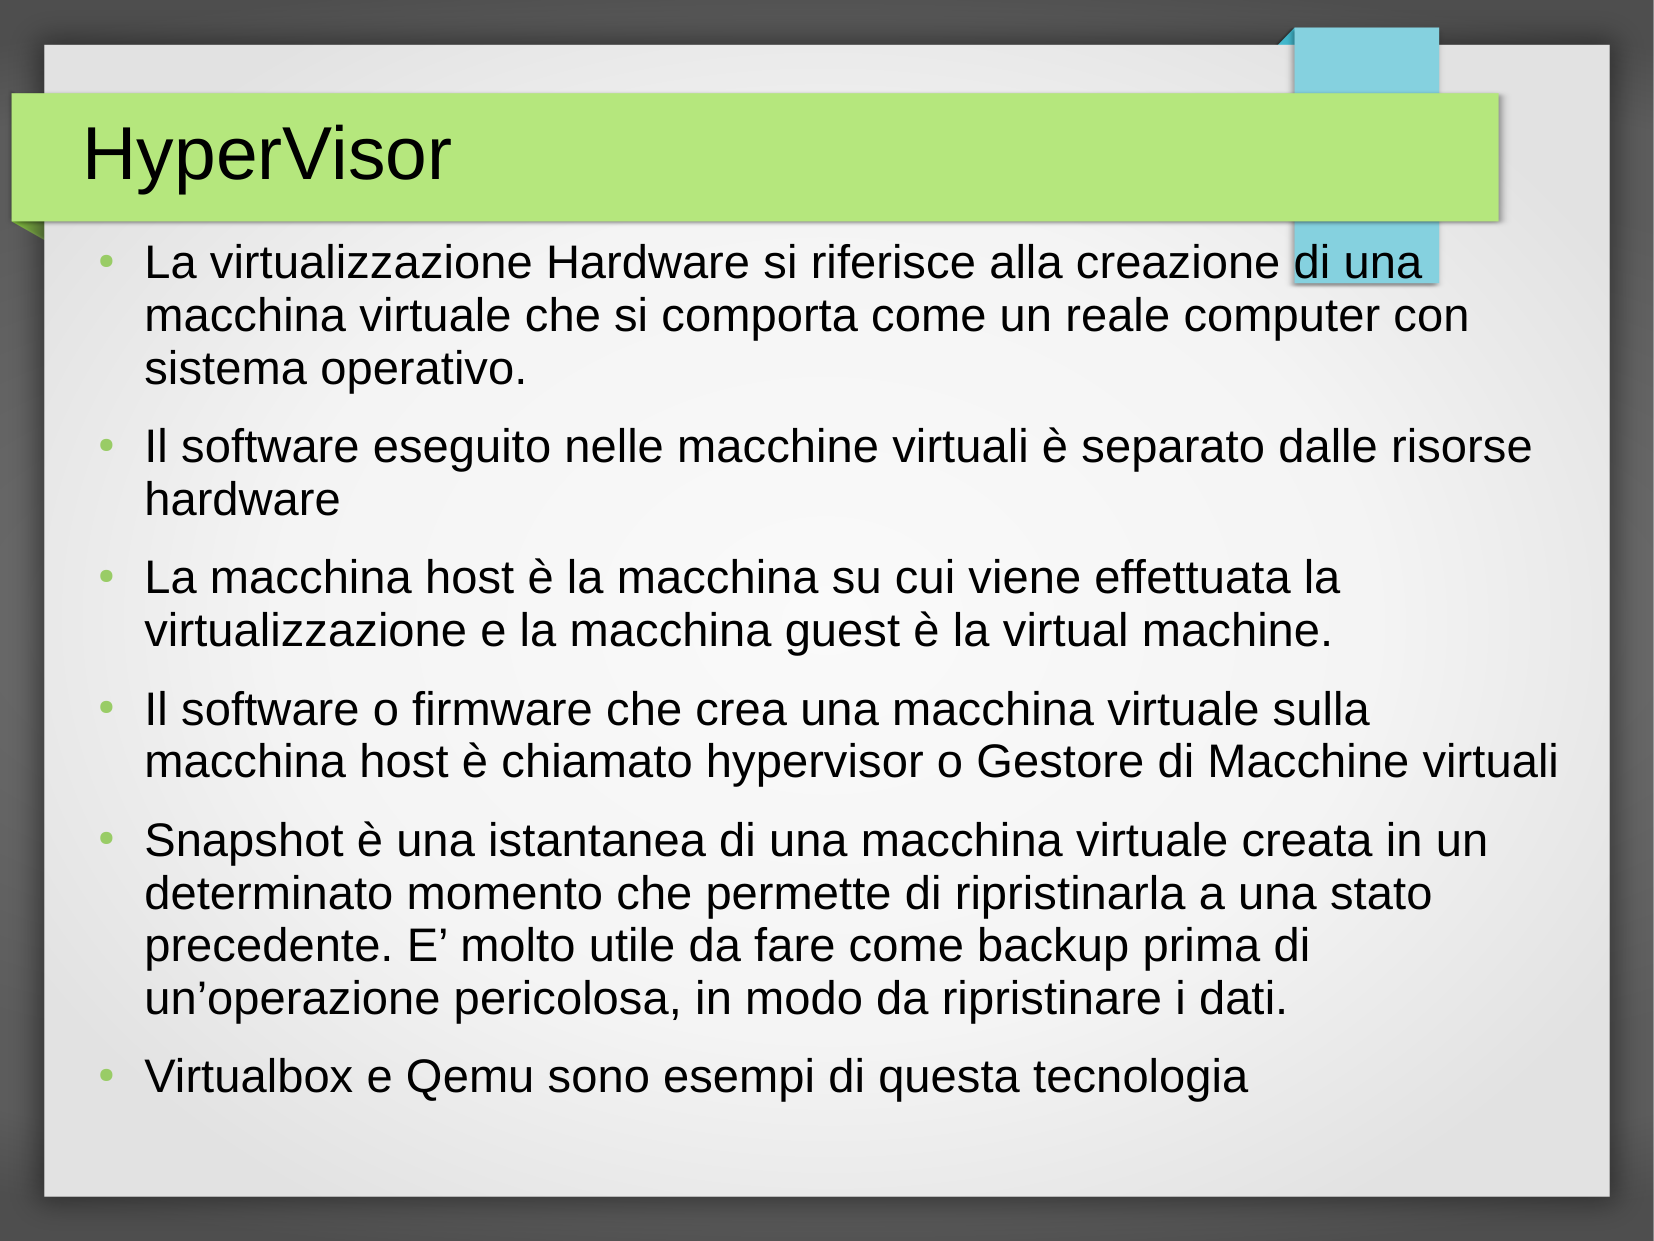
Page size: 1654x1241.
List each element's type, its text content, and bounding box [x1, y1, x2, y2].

picture [0, 0, 1654, 1241]
title HyperVisor [82, 94, 1264, 213]
list La virtualizzazione Hardware si riferisce alla creazione di una macchina virtuale che si comporta come un reale computer con sistema operativo. Il software eseguito nelle macchine virtuali è separato dalle risorse hardware La macchina host è la macchina su cui viene effettuata la virtualizzazione e la macchina guest è la virtual machine. Il software o firmware che crea una macchina virtuale sulla macchina host è chiamato hypervisor o Gestore di Macchine virtuali Snapshot è una istantanea di una macchina virtuale creata in un determinato momento che permette di ripristinarla a una stato precedente. E’ molto utile da fare come backup prima di un’operazione pericolosa, in modo da ripristinare i dati. Virtualbox e Qemu sono esempi di questa tecnologia [82, 236, 1571, 1134]
